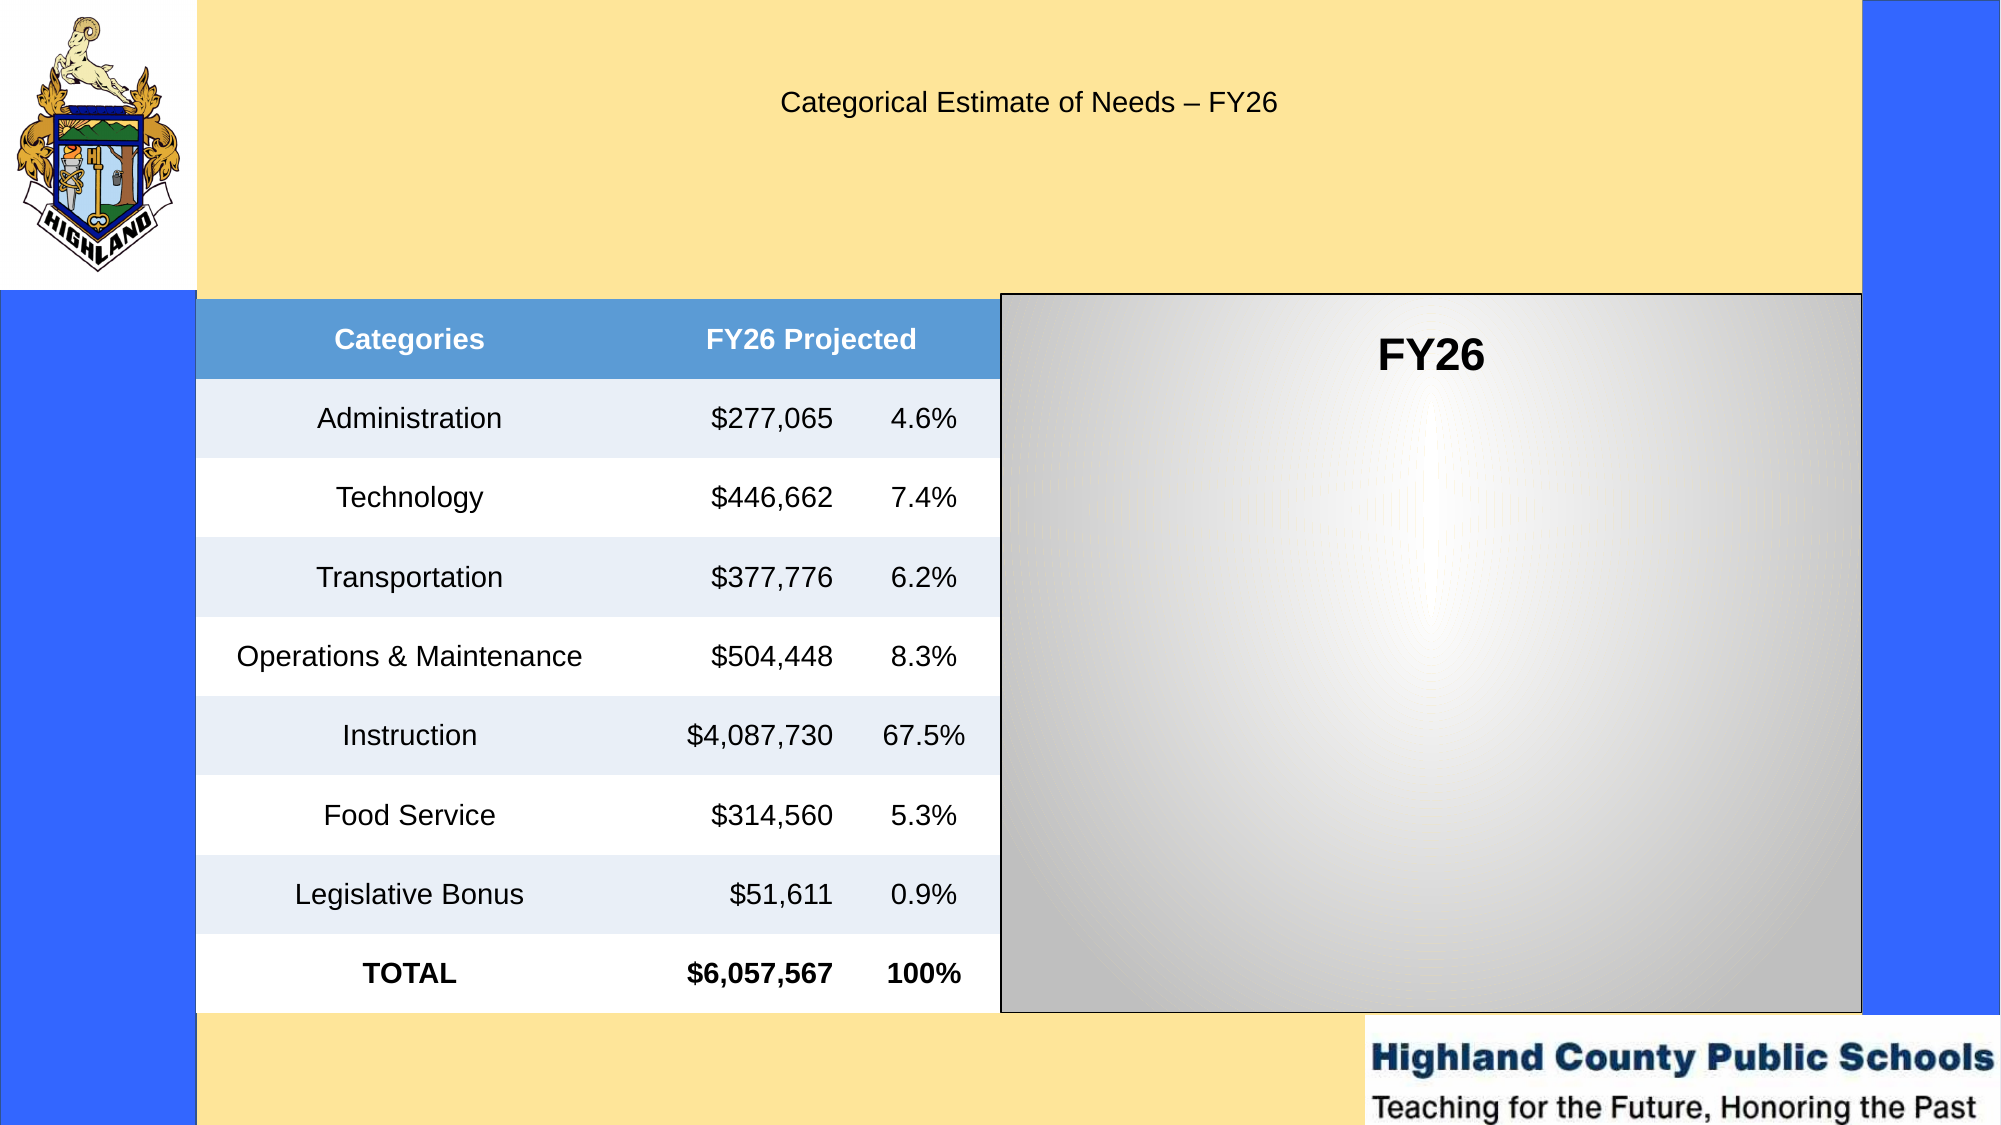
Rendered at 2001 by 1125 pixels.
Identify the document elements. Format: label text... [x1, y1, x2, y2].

table_cell 67.5% [848, 696, 999, 775]
picture [0, 0, 197, 290]
table_cell $446,662 [623, 458, 848, 537]
table_cell Operations & Maintenance [196, 617, 623, 696]
table_cell Transportation [196, 537, 623, 617]
table_cell 8.3% [848, 617, 999, 696]
table_cell TOTAL [196, 934, 623, 1013]
table_cell $51,611 [623, 855, 848, 934]
table_cell $314,560 [623, 775, 848, 855]
table_cell Food Service [196, 775, 623, 855]
title Categorical Estimate of Needs – FY26 [196, 76, 1863, 290]
table_cell $504,448 [623, 617, 848, 696]
table_header Categories [196, 299, 623, 379]
table_cell 4.6% [848, 379, 999, 458]
table_cell 7.4% [848, 458, 999, 537]
table_cell Technology [196, 458, 623, 537]
table_cell $377,776 [623, 537, 848, 617]
chart [999, 293, 1863, 1014]
table_cell $4,087,730 [623, 696, 848, 775]
table_cell Administration [196, 379, 623, 458]
table_cell Legislative Bonus [196, 855, 623, 934]
picture [1365, 1015, 2000, 1125]
table_cell 100% [848, 934, 999, 1013]
table_cell 6.2% [848, 537, 999, 617]
table_cell $277,065 [623, 379, 848, 458]
table_cell $6,057,567 [623, 934, 848, 1013]
table_cell 5.3% [848, 775, 999, 855]
table_cell Instruction [196, 696, 623, 775]
table_cell 0.9% [848, 855, 999, 934]
table_header FY26 Projected [623, 299, 999, 379]
